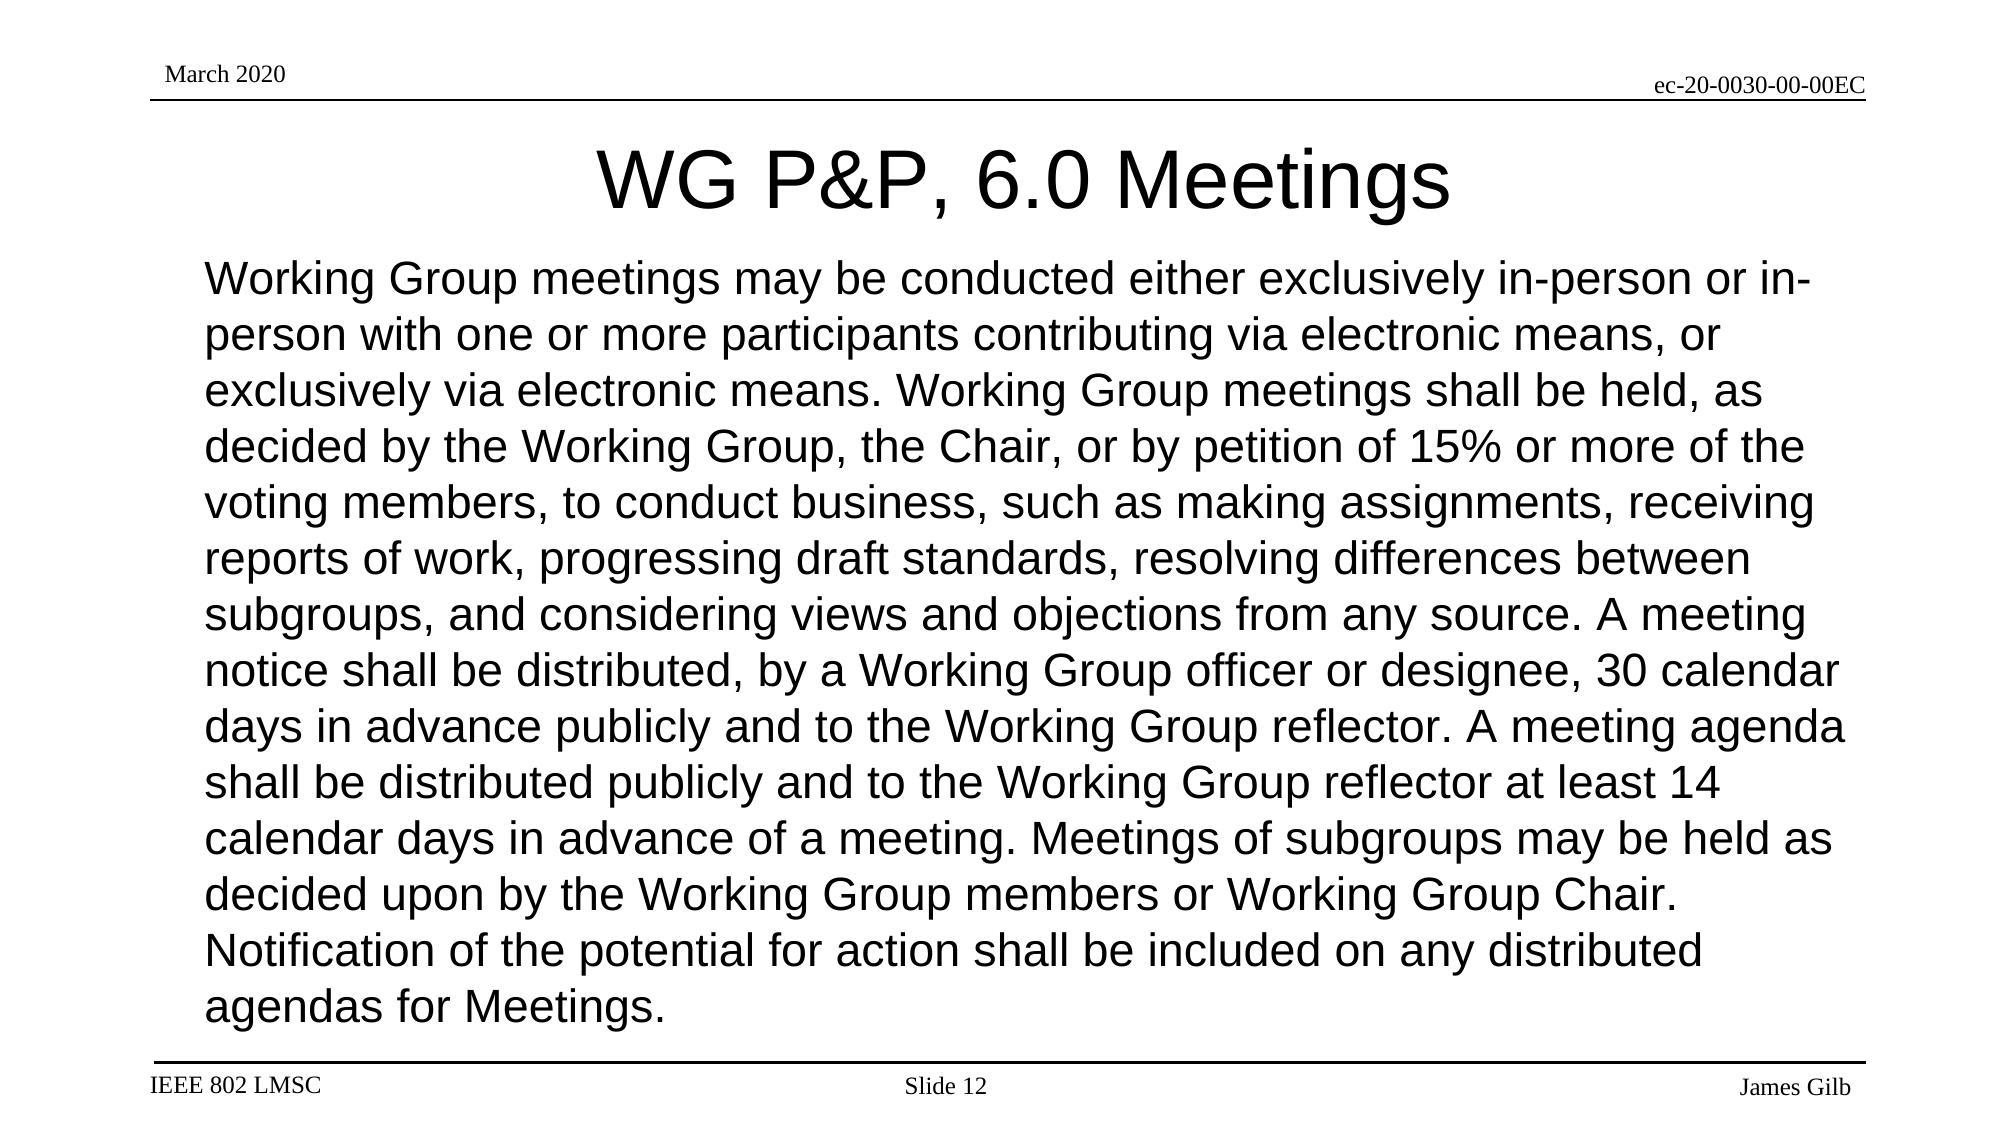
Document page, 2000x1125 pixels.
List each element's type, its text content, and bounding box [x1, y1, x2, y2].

title WG P&P, 6.0 Meetings [149, 112, 1900, 238]
list Working Group meetings may be conducted either exclusively in-person or in-person with one or more participants contributing via electronic means, or exclusively via electronic means. Working Group meetings shall be held, as decided by the Working Group, the Chair, or by petition of 15% or more of the voting members, to conduct business, such as making assignments, receiving reports of work, progressing draft standards, resolving differences between subgroups, and considering views and objections from any source. A meeting notice shall be distributed, by a Working Group officer or designee, 30 calendar days in advance publicly and to the Working Group reflector. A meeting agenda shall be distributed publicly and to the Working Group reflector at least 14 calendar days in advance of a meeting. Meetings of subgroups may be held as decided upon by the Working Group members or Working Group Chair. Notification of the potential for action shall be included on any distributed agendas for Meetings. [149, 239, 1900, 1051]
